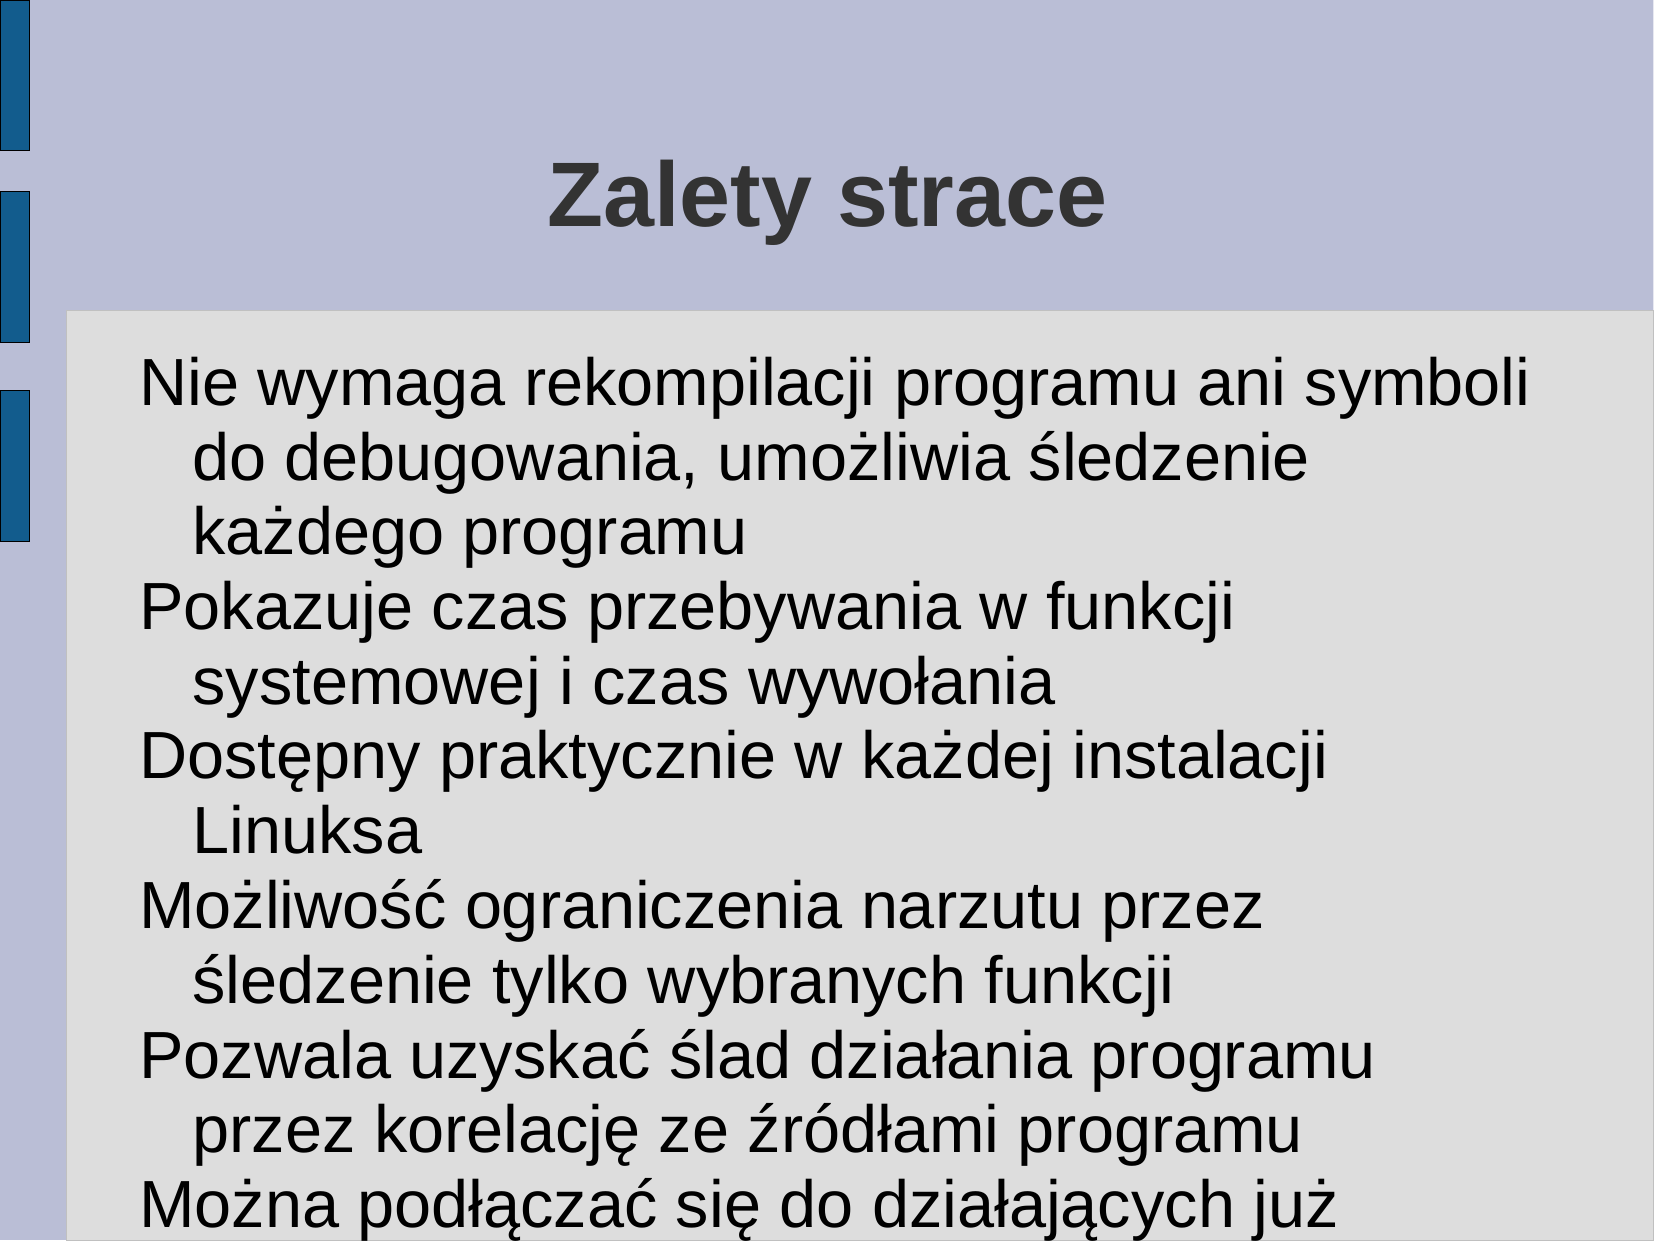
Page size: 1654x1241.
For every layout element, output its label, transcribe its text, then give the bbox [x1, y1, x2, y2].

list Nie wymaga rekompilacji programu ani symboli do debugowania, umożliwia śledzenie każdego programu Pokazuje czas przebywania w funkcji systemowej i czas wywołania Dostępny praktycznie w każdej instalacji Linuksa Możliwość ograniczenia narzutu przez śledzenie tylko wybranych funkcji Pozwala uzyskać ślad działania programu przez korelację ze źródłami programu Można podłączać się do działających już programów [121, 344, 1534, 1178]
title Zalety strace [121, 91, 1534, 299]
